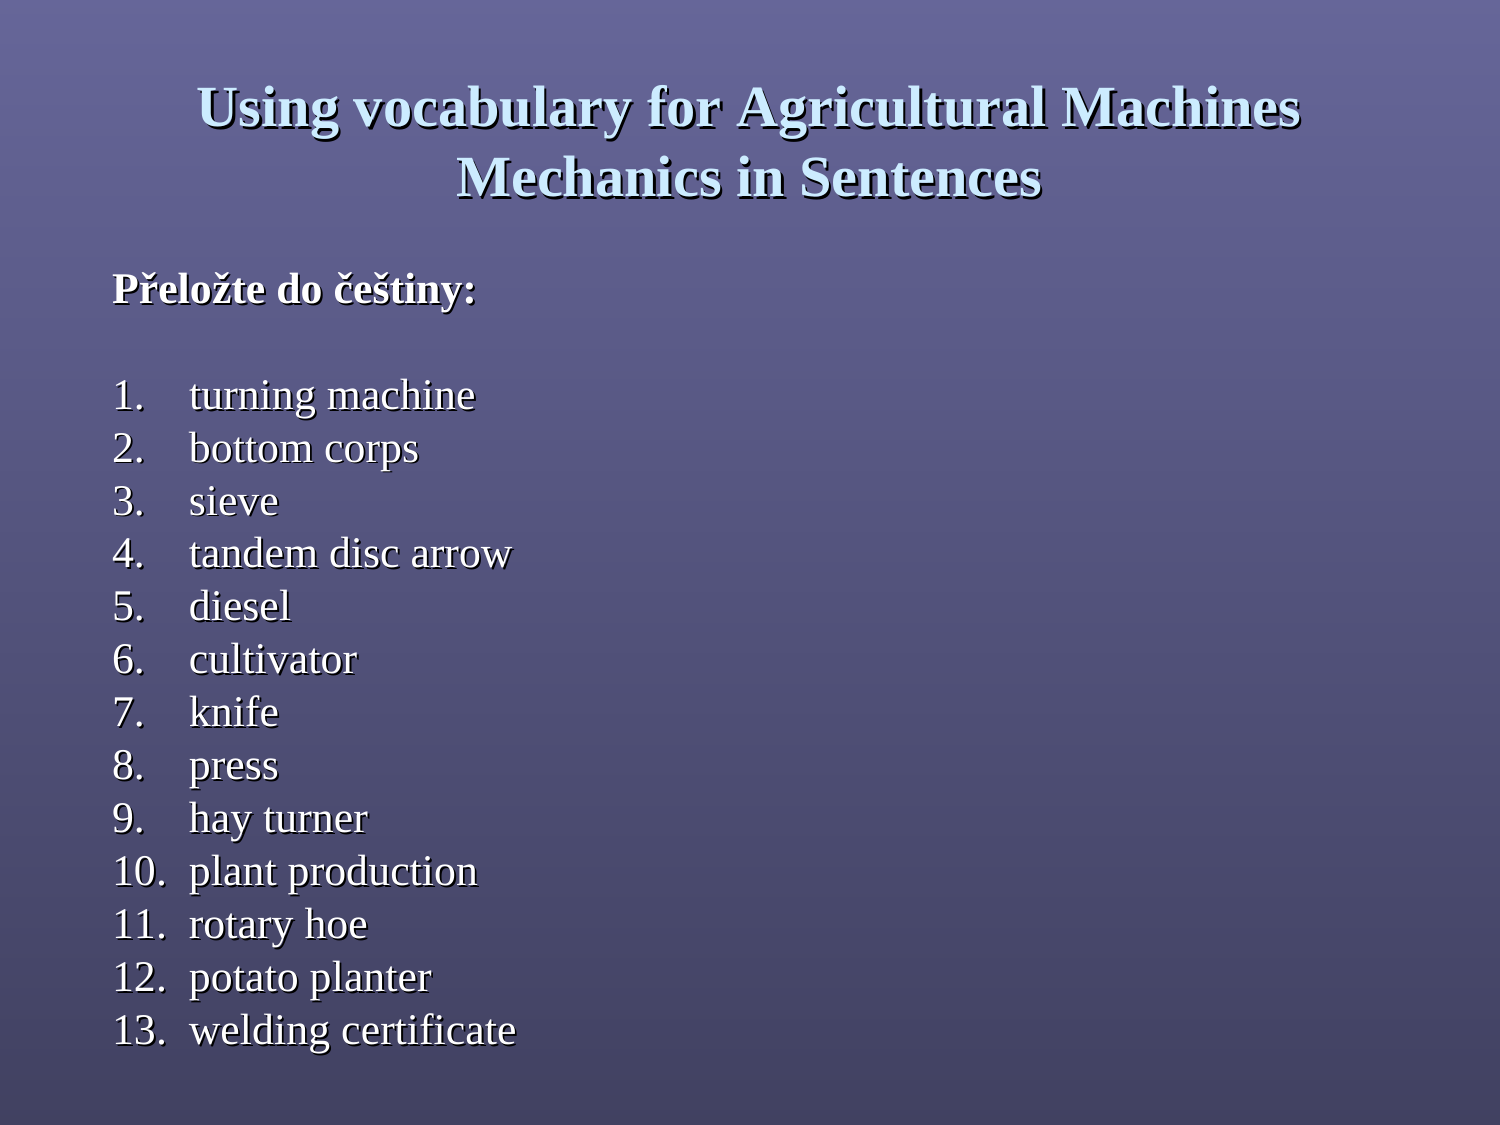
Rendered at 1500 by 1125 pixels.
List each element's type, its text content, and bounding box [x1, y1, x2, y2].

title Using vocabulary for Agricultural Machines Mechanics in Sentences [74, 44, 1425, 233]
list Přeložte do češtiny: 1. turning machine 2. bottom corps 3. sieve 4. tandem disc arrow 5. diesel 6. cultivator 7. knife 8. press 9. hay turner 10. plant production 11. rotary hoe 12. potato planter 13. welding certificate [74, 262, 1425, 1114]
